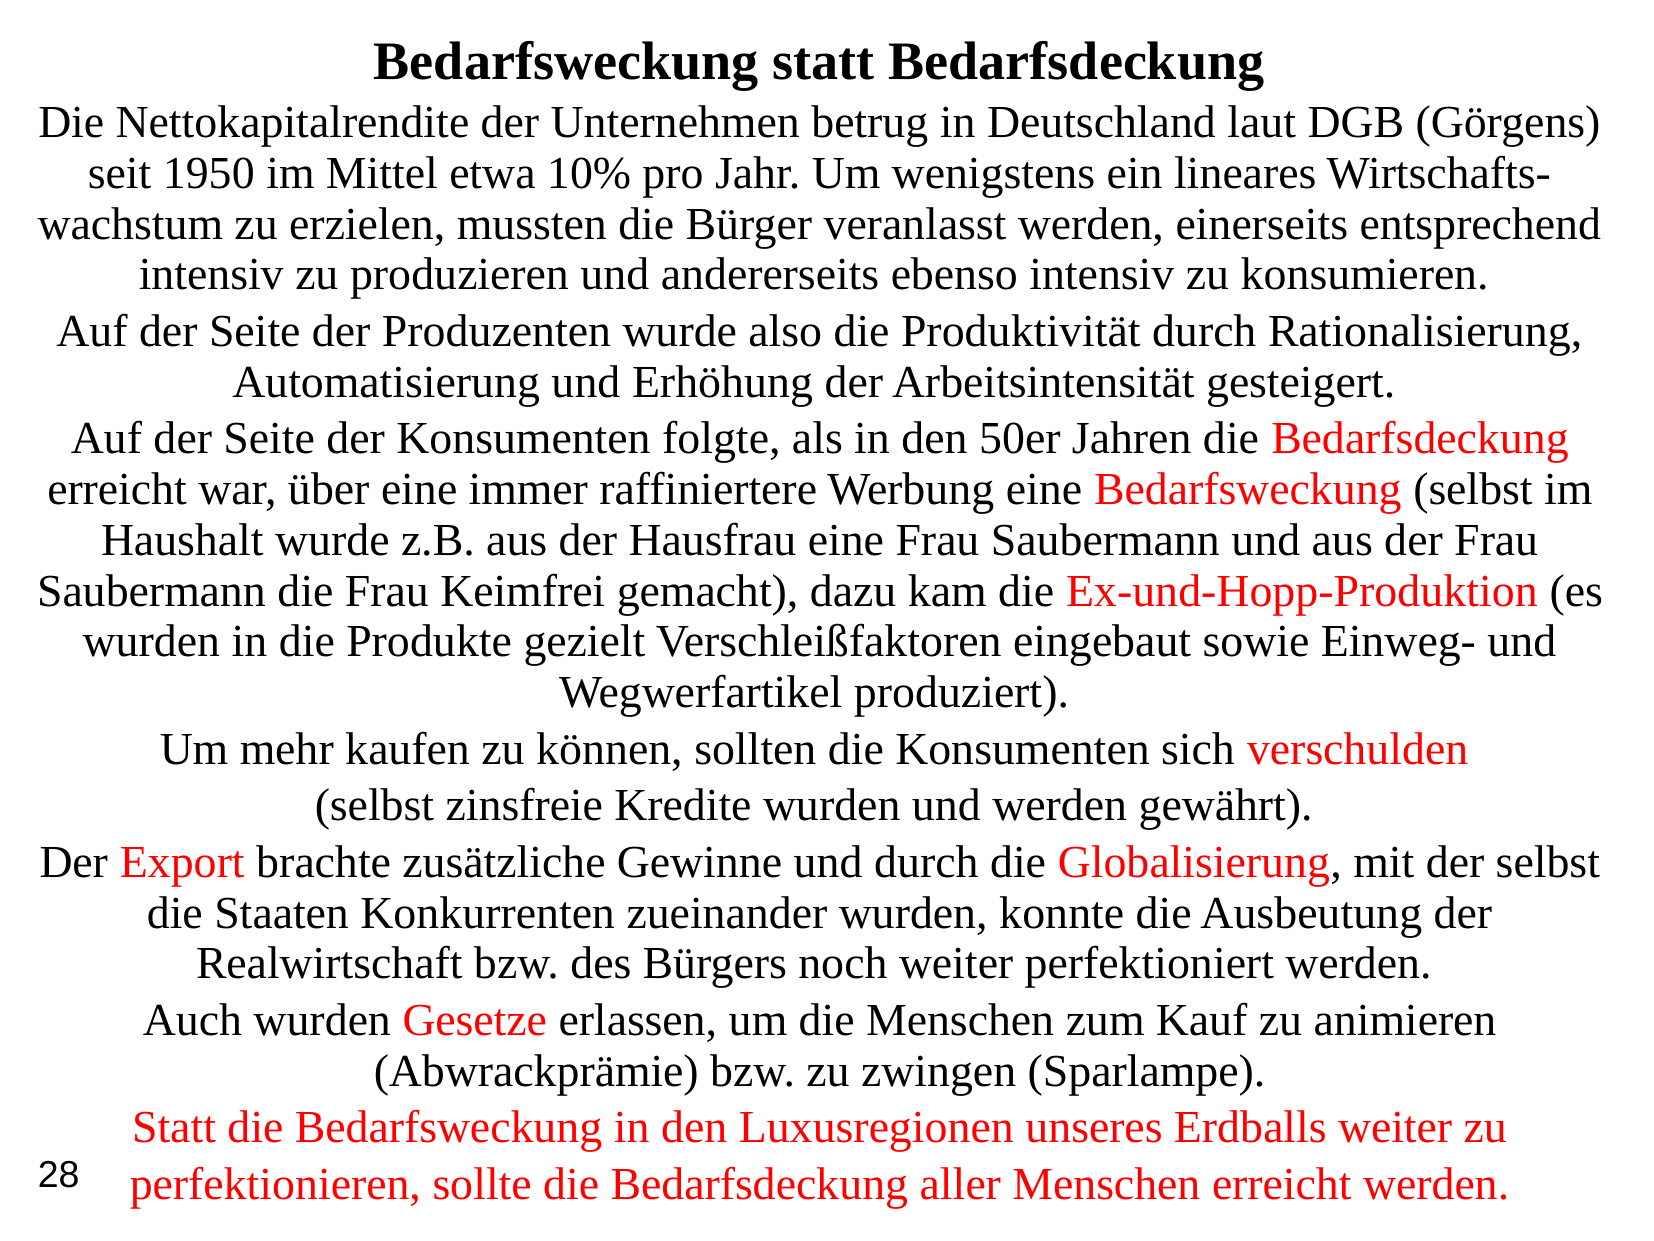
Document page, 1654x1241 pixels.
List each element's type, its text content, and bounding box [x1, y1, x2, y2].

text_box <Nummer> [23, 1146, 241, 1217]
text_box Bedarfsweckung statt Bedarfsdeckung Die Nettokapitalrendite der Unternehmen betrug in Deutschland laut DGB (Görgens) seit 1950 im Mittel etwa 10% pro Jahr. Um wenigstens ein lineares Wirtschafts-wachstum zu erzielen, mussten die Bürger veranlasst werden, einerseits entsprechend intensiv zu produzieren und andererseits ebenso intensiv zu konsumieren. Auf der Seite der Produzenten wurde also die Produktivität durch Rationalisierung, Automatisierung und Erhöhung der Arbeitsintensität gesteigert. Auf der Seite der Konsumenten folgte, als in den 50er Jahren die Bedarfsdeckung erreicht war, über eine immer raffiniertere Werbung eine Bedarfsweckung (selbst im Haushalt wurde z.B. aus der Hausfrau eine Frau Saubermann und aus der Frau Saubermann die Frau Keimfrei gemacht), dazu kam die Ex-und-Hopp-Produktion (es wurden in die Produkte gezielt Verschleißfaktoren eingebaut sowie Einweg- und Wegwerfartikel produziert). Um mehr kaufen zu können, sollten die Konsumenten sich verschulden (selbst zinsfreie Kredite wurden und werden gewährt). Der Export brachte zusätzliche Gewinne und durch die Globalisierung, mit der selbst die Staaten Konkurrenten zueinander wurden, konnte die Ausbeutung der Realwirtschaft bzw. des Bürgers noch weiter perfektioniert werden. Auch wurden Gesetze erlassen, um die Menschen zum Kauf zu animieren (Abwrackprämie) bzw. zu zwingen (Sparlampe). Statt die Bedarfsweckung in den Luxusregionen unseres Erdballs weiter zu perfektionieren, sollte die Bedarfsdeckung aller Menschen erreicht werden. [22, 23, 1630, 1217]
